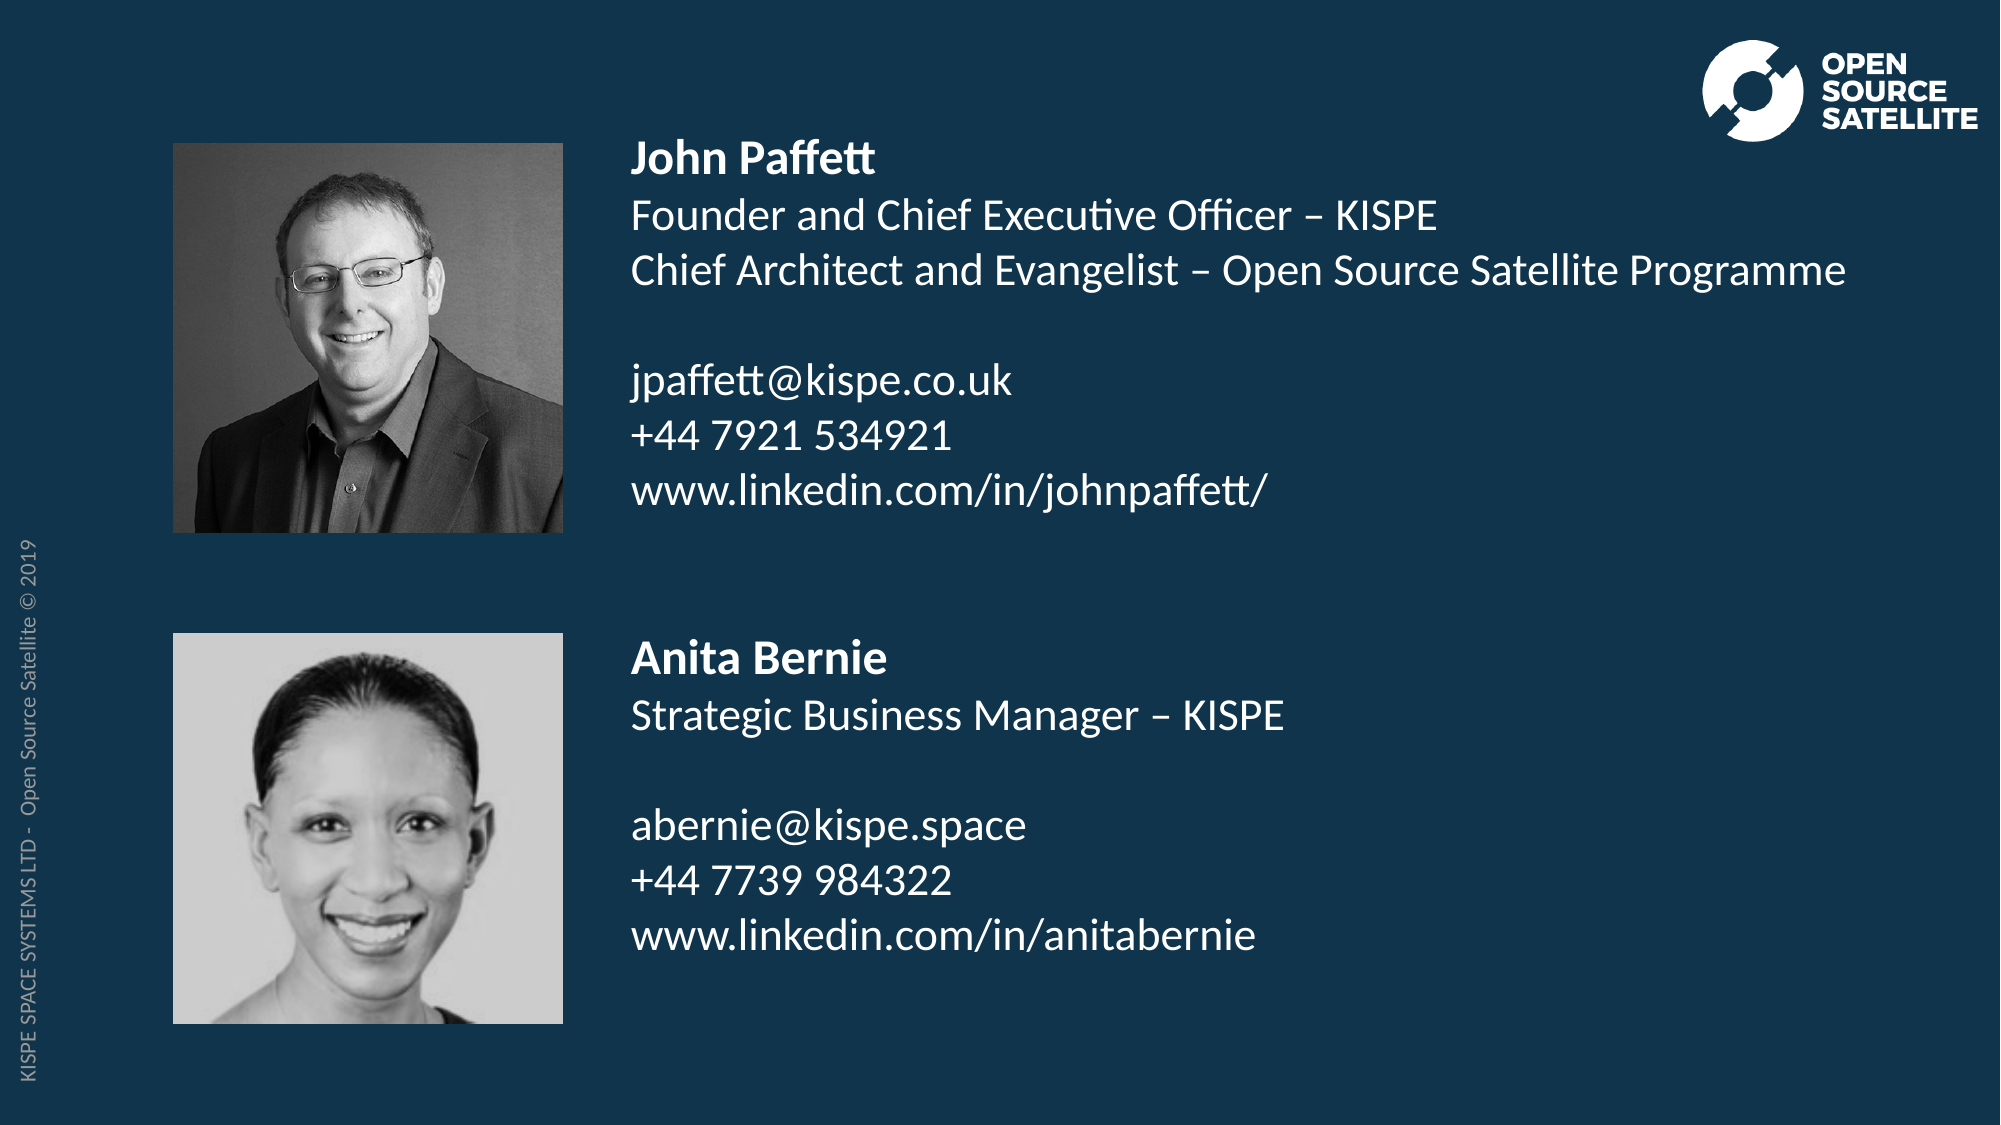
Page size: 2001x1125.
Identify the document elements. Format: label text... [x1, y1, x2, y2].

text_box John Paffett Founder and Chief Executive Officer – KISPE Chief Architect and Evangelist – Open Source Satellite Programme jpaffett@kispe.co.uk +44 7921 534921 www.linkedin.com/in/johnpaffett/ Anita Bernie Strategic Business Manager – KISPE abernie@kispe.space +44 7739 984322 www.linkedin.com/in/anitabernie [616, 78, 1869, 1106]
picture [173, 143, 563, 533]
picture [173, 633, 563, 1024]
picture [1702, 40, 1978, 142]
